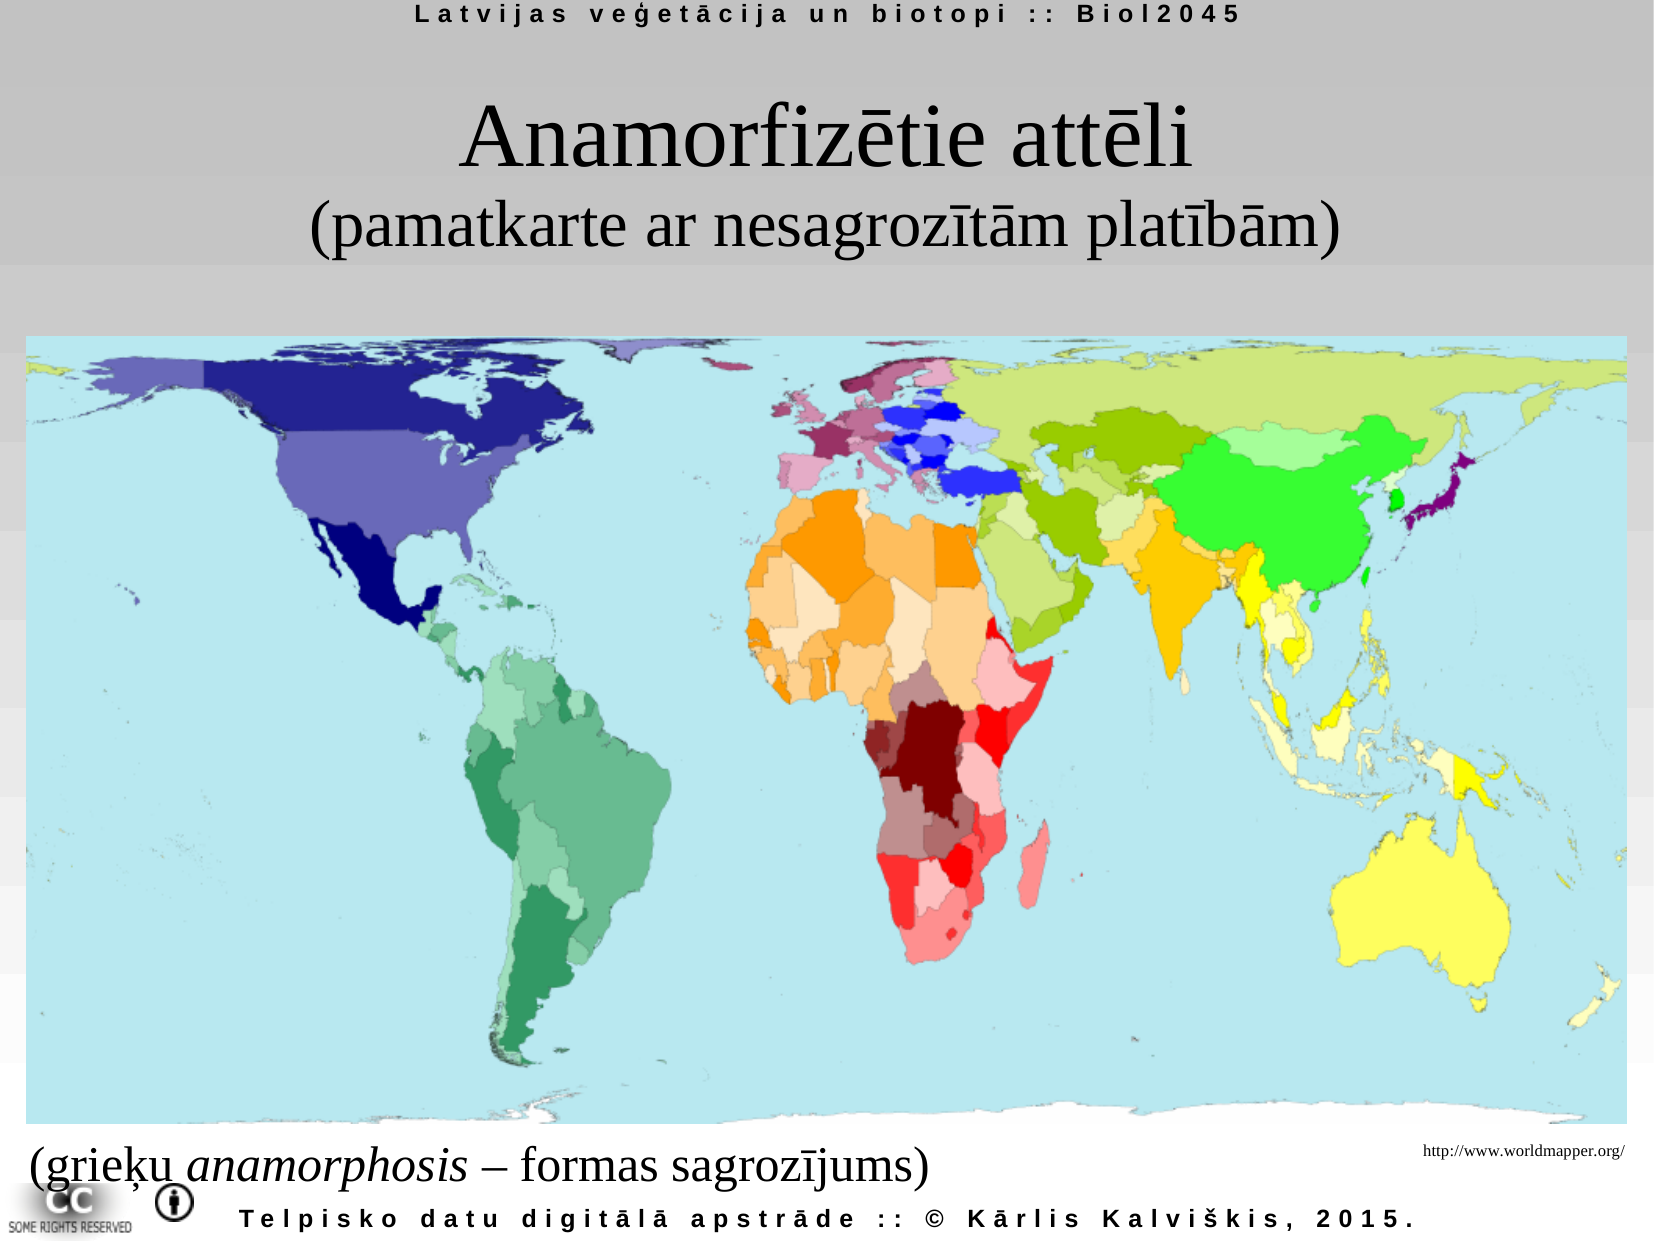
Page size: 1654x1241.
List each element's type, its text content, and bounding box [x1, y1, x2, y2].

picture [0, 0, 1654, 1241]
title Anamorfizētie attēli (pamatkarte ar nesagrozītām platībām) [29, 49, 1625, 296]
text_box http://www.worldmapper.org/ [1425, 1141, 1626, 1161]
text_box (grieķu anamorphosis – formas sagrozījums) [28, 1136, 930, 1193]
